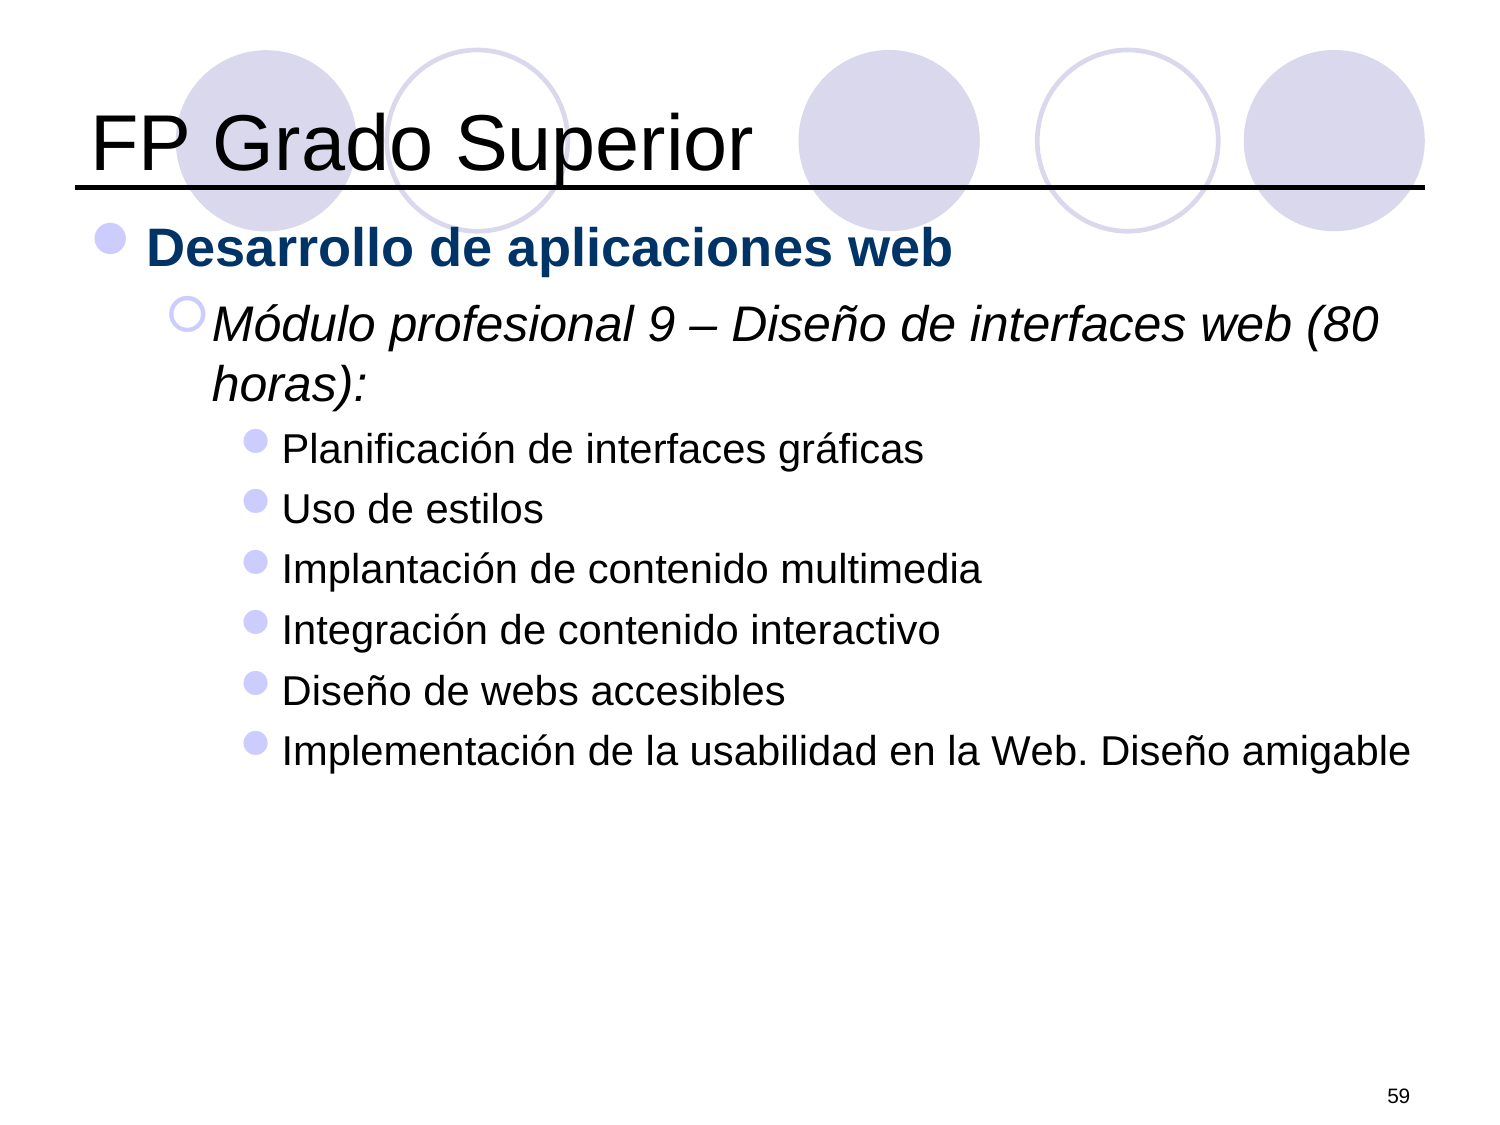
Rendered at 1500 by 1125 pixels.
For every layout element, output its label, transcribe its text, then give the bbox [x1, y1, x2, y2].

title FP Grado Superior [75, 45, 1426, 212]
list Desarrollo de aplicaciones web Módulo profesional 9 – Diseño de interfaces web (80 horas): Planificación de interfaces gráficas Uso de estilos Implantación de contenido multimedia Integración de contenido interactivo Diseño de webs accesibles Implementación de la usabilidad en la Web. Diseño amigable [74, 212, 1450, 1063]
text_box <number> [1074, 1074, 1426, 1101]
